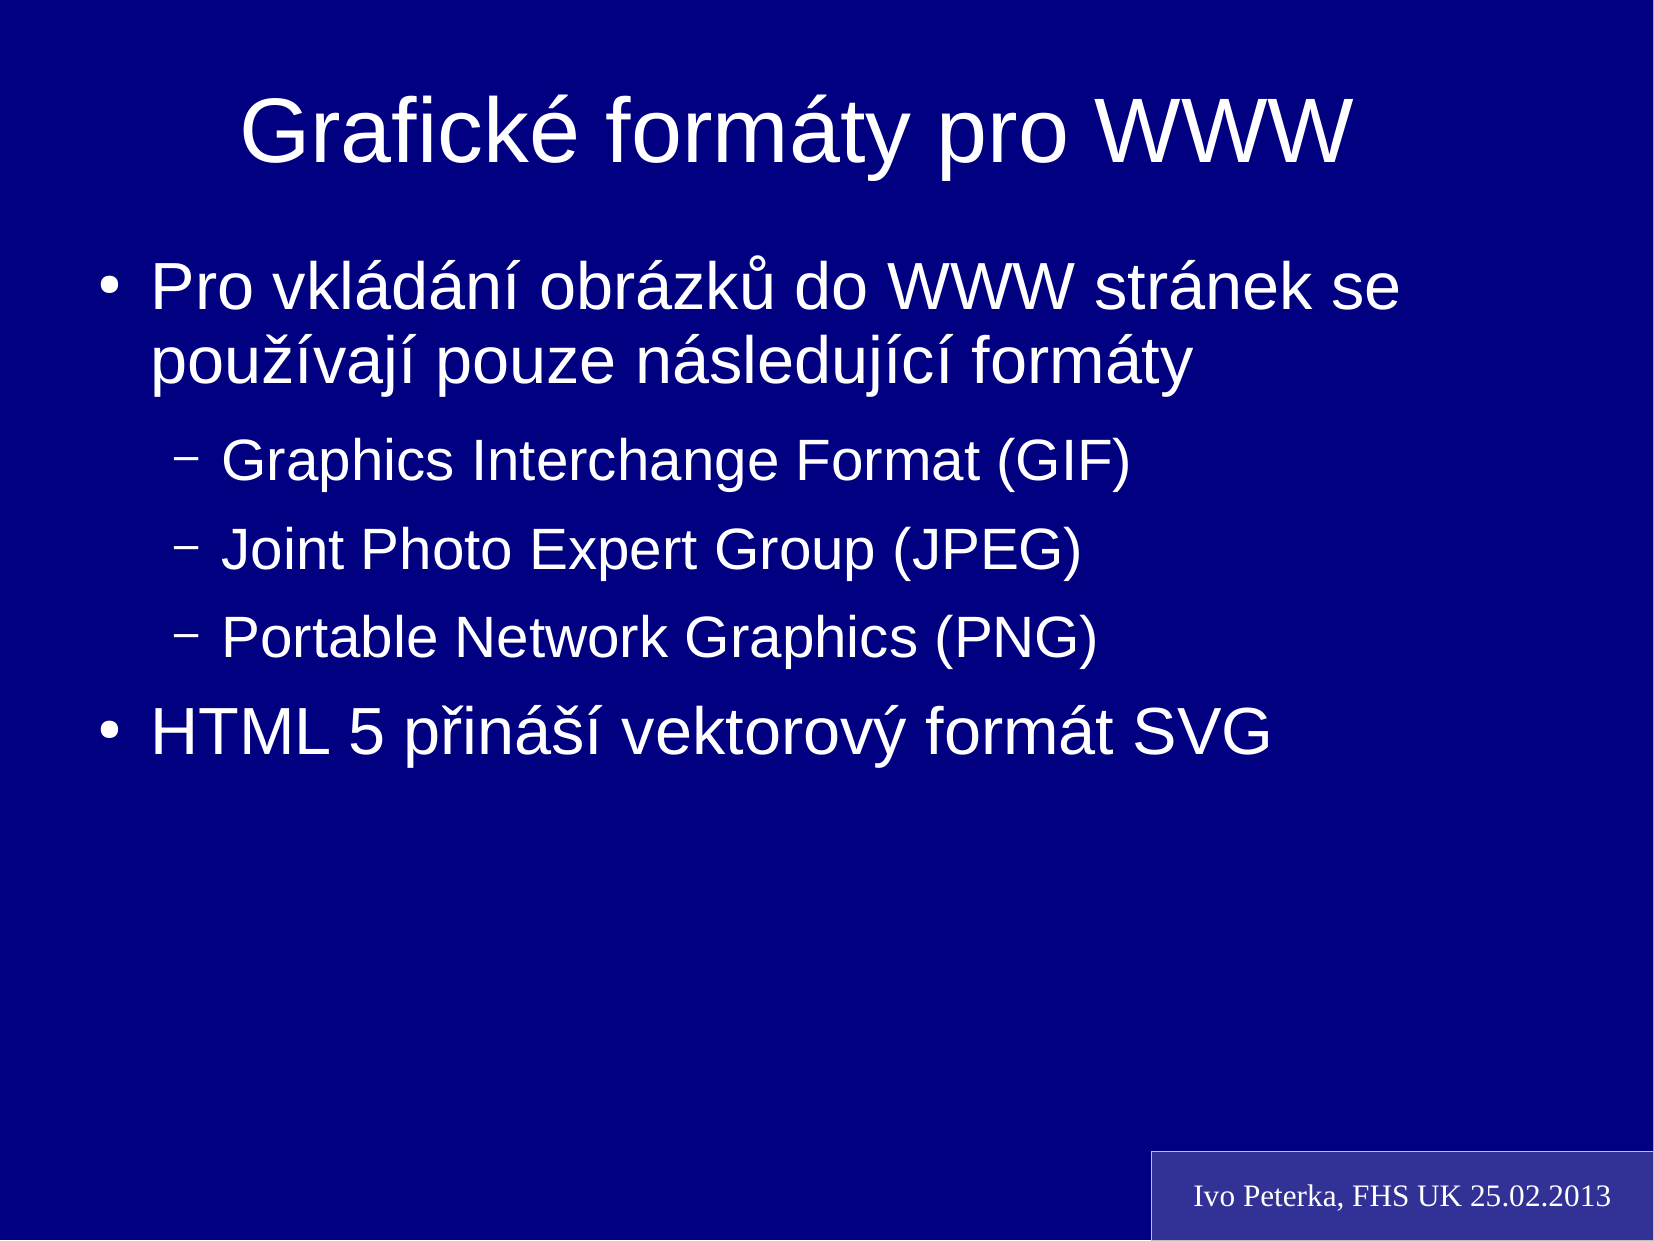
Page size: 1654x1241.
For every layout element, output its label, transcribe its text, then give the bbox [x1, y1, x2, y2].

list Pro vkládání obrázků do WWW stránek se používají pouze následující formáty Graphics Interchange Format (GIF) Joint Photo Expert Group (JPEG) Portable Network Graphics (PNG) HTML 5 přináší vektorový formát SVG [79, 248, 1515, 951]
title Grafické formáty pro WWW [79, 42, 1515, 220]
